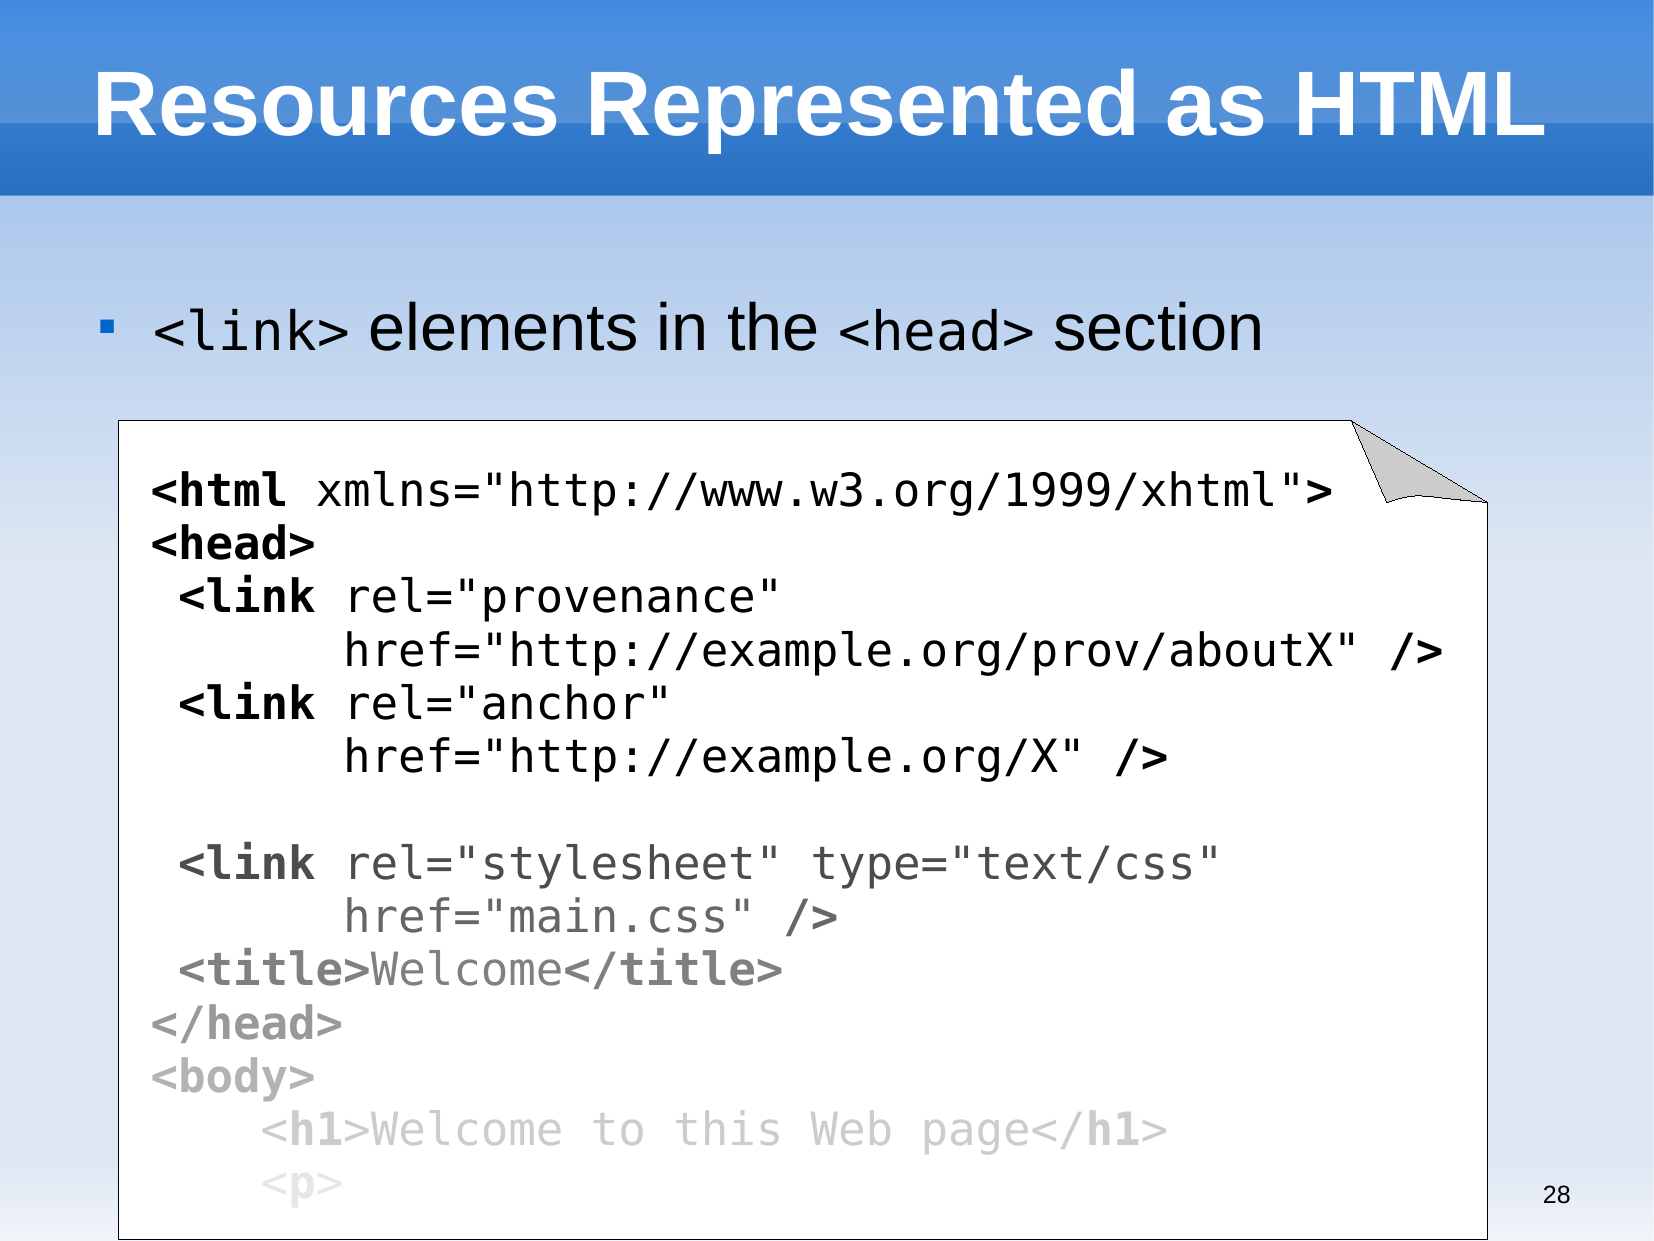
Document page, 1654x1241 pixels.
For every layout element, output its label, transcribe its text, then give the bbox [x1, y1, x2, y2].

title Resources Represented as HTML [76, 0, 1565, 208]
picture [0, 0, 1654, 1241]
text_box <html xmlns="http://www.w3.org/1999/xhtml"> <head> <link rel="provenance" href="http://example.org/prov/aboutX" /> <link rel="anchor" href="http://example.org/X" /> <link rel="stylesheet" type="text/css" href="main.css" /> <title>Welcome</title> </head> <body> <h1>Welcome to this Web page</h1> <p> [135, 456, 1474, 1218]
list <link> elements in the <head> section [82, 290, 1571, 1109]
text_box [118, 420, 1488, 1240]
